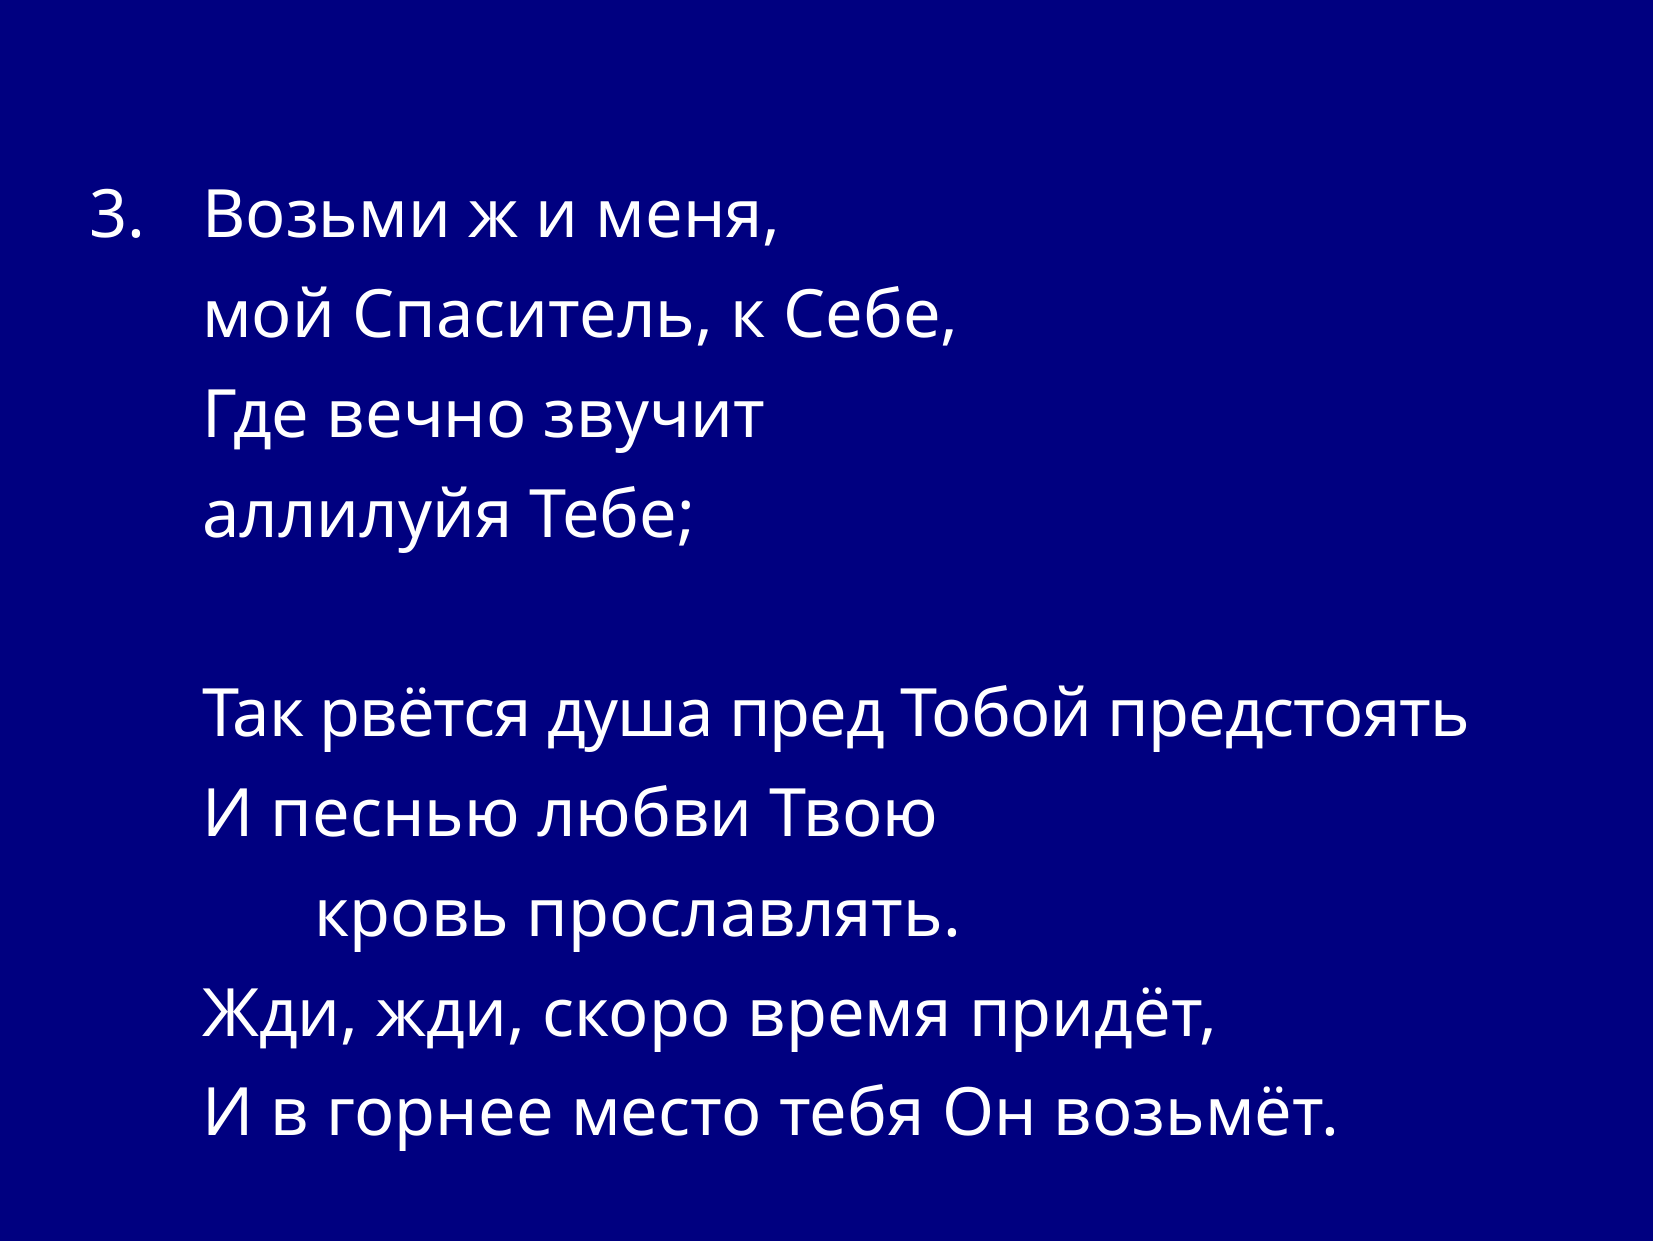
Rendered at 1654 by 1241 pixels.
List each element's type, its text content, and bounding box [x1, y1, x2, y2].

text_box 3. Возьми ж и меня, мой Спаситель, к Себе, Где вечно звучит аллилуйя Тебе; Так рвётся душа пред Тобой предстоять И песнью любви Твою кровь прославлять. Жди, жди, скоро время придёт, И в горнее место тебя Он возьмёт. [75, 150, 1653, 1163]
